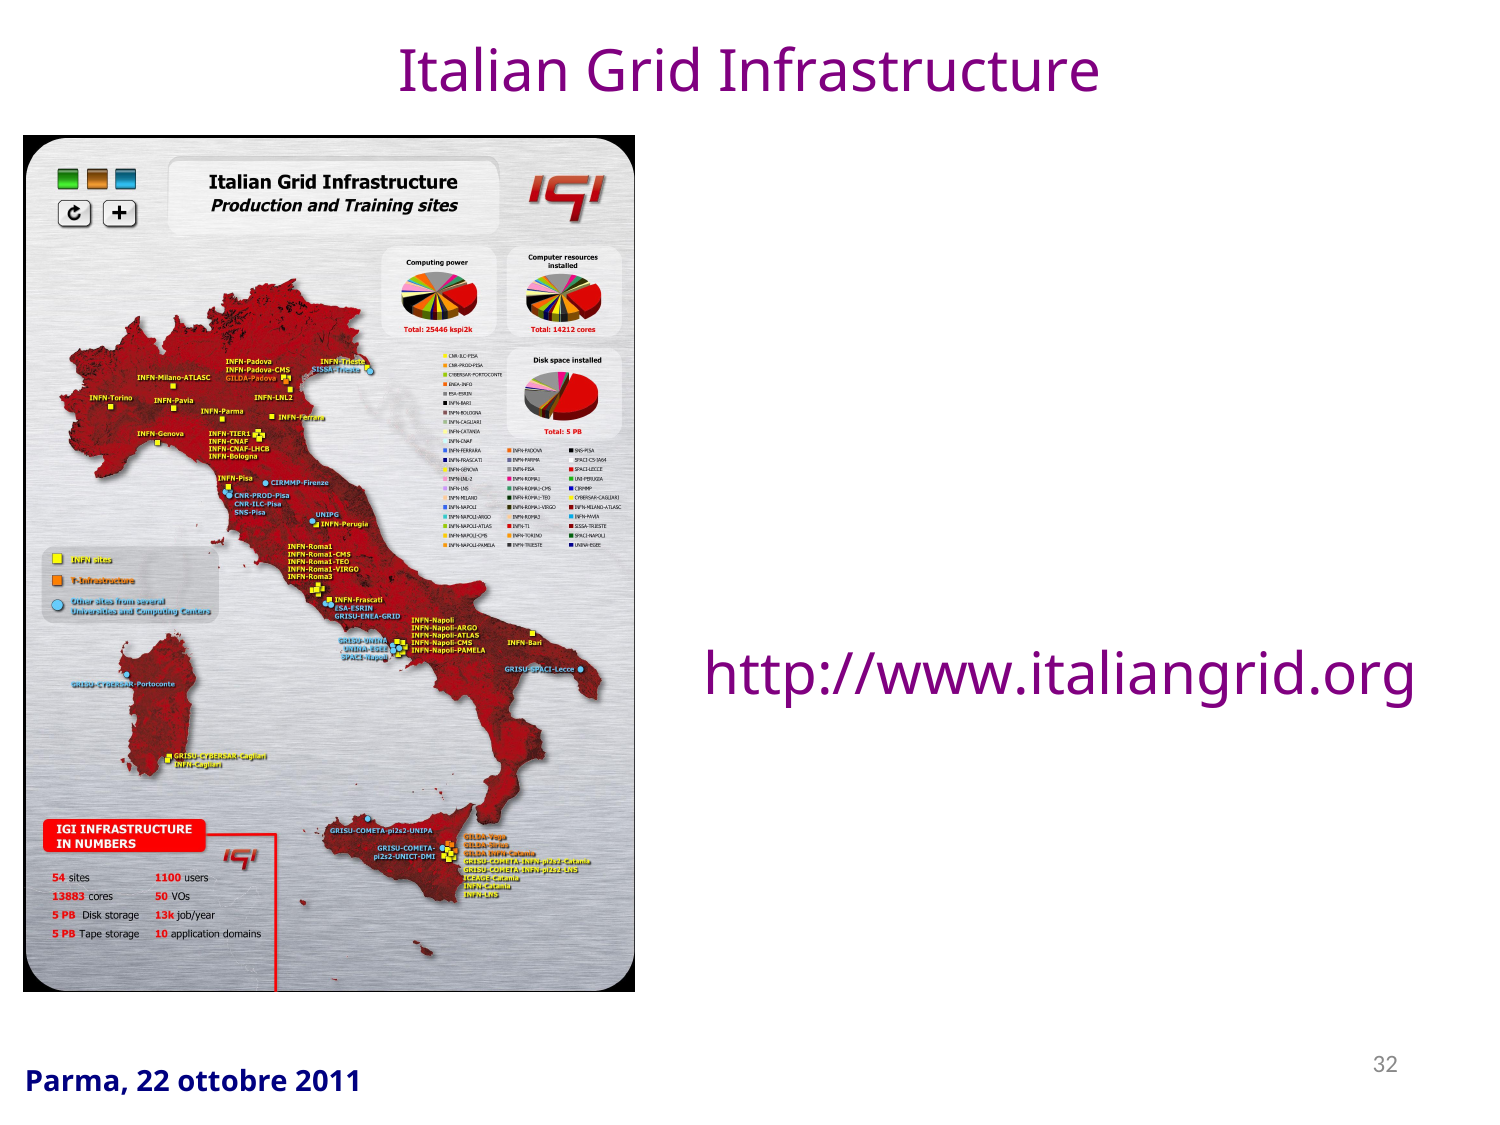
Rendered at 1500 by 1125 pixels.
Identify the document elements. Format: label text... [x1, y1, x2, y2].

text_box Italian Grid Infrastructure [112, 3, 1388, 122]
text_box http://www.italiangrid.org [666, 624, 1455, 708]
picture [23, 135, 635, 992]
